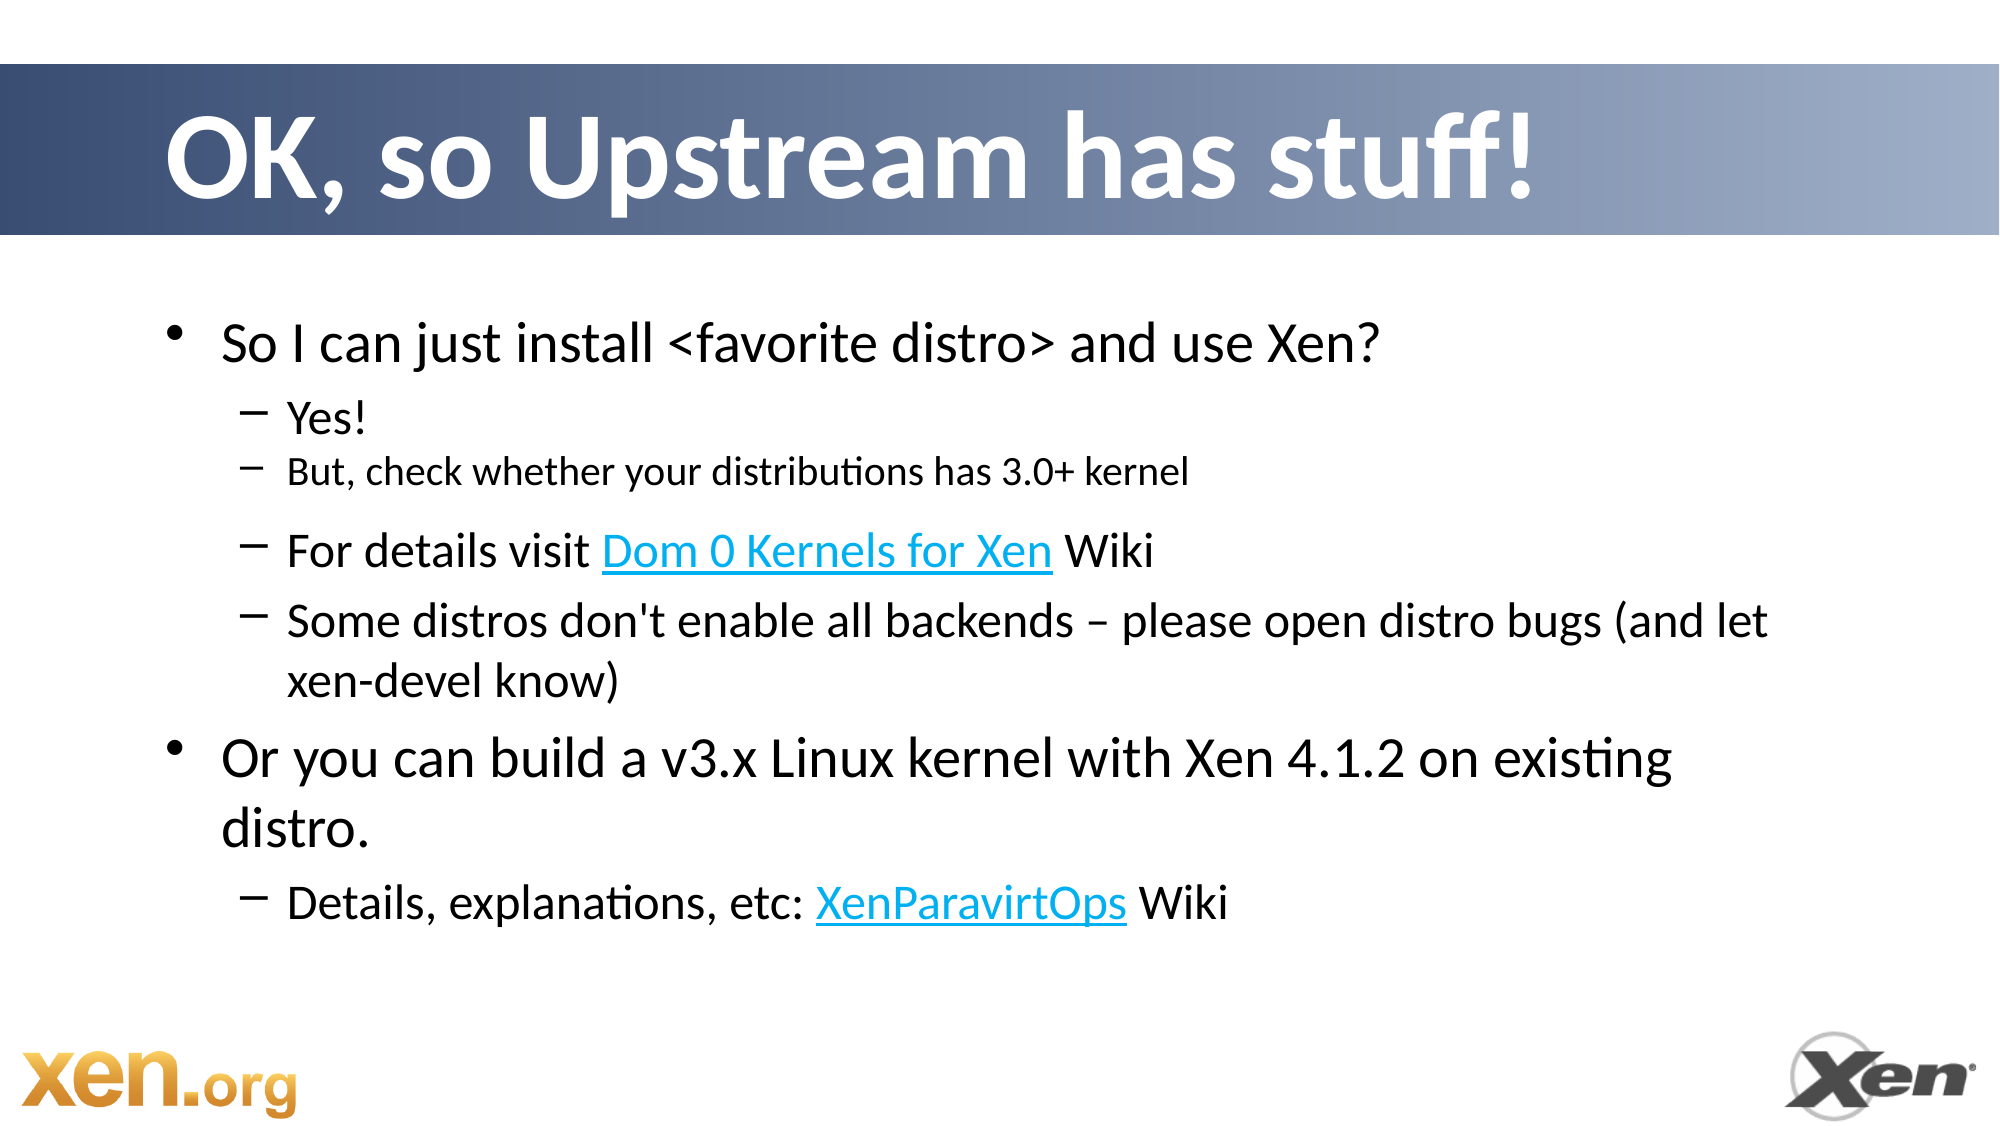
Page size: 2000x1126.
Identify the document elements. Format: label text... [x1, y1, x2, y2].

title OK, so Upstream has stuff! [150, 54, 1850, 243]
picture [19, 1051, 303, 1123]
table_cell Dom0 OS: CentOS, Debian, Fedora, NetBSD, OpenSuse, RHEL 5.x, Solaris 11, … [1779, 1030, 1989, 1126]
list So I can just install <favorite distro> and use Xen? Yes! But, check whether your distributions has 3.0+ kernel For details visit Dom 0 Kernels for Xen Wiki Some distros don't enable all backends – please open distro bugs (and let xen-devel know) Or you can build a v3.x Linux kernel with Xen 4.1.2 on existing distro. Details, explanations, etc: XenParavirtOps Wiki [149, 296, 1850, 973]
